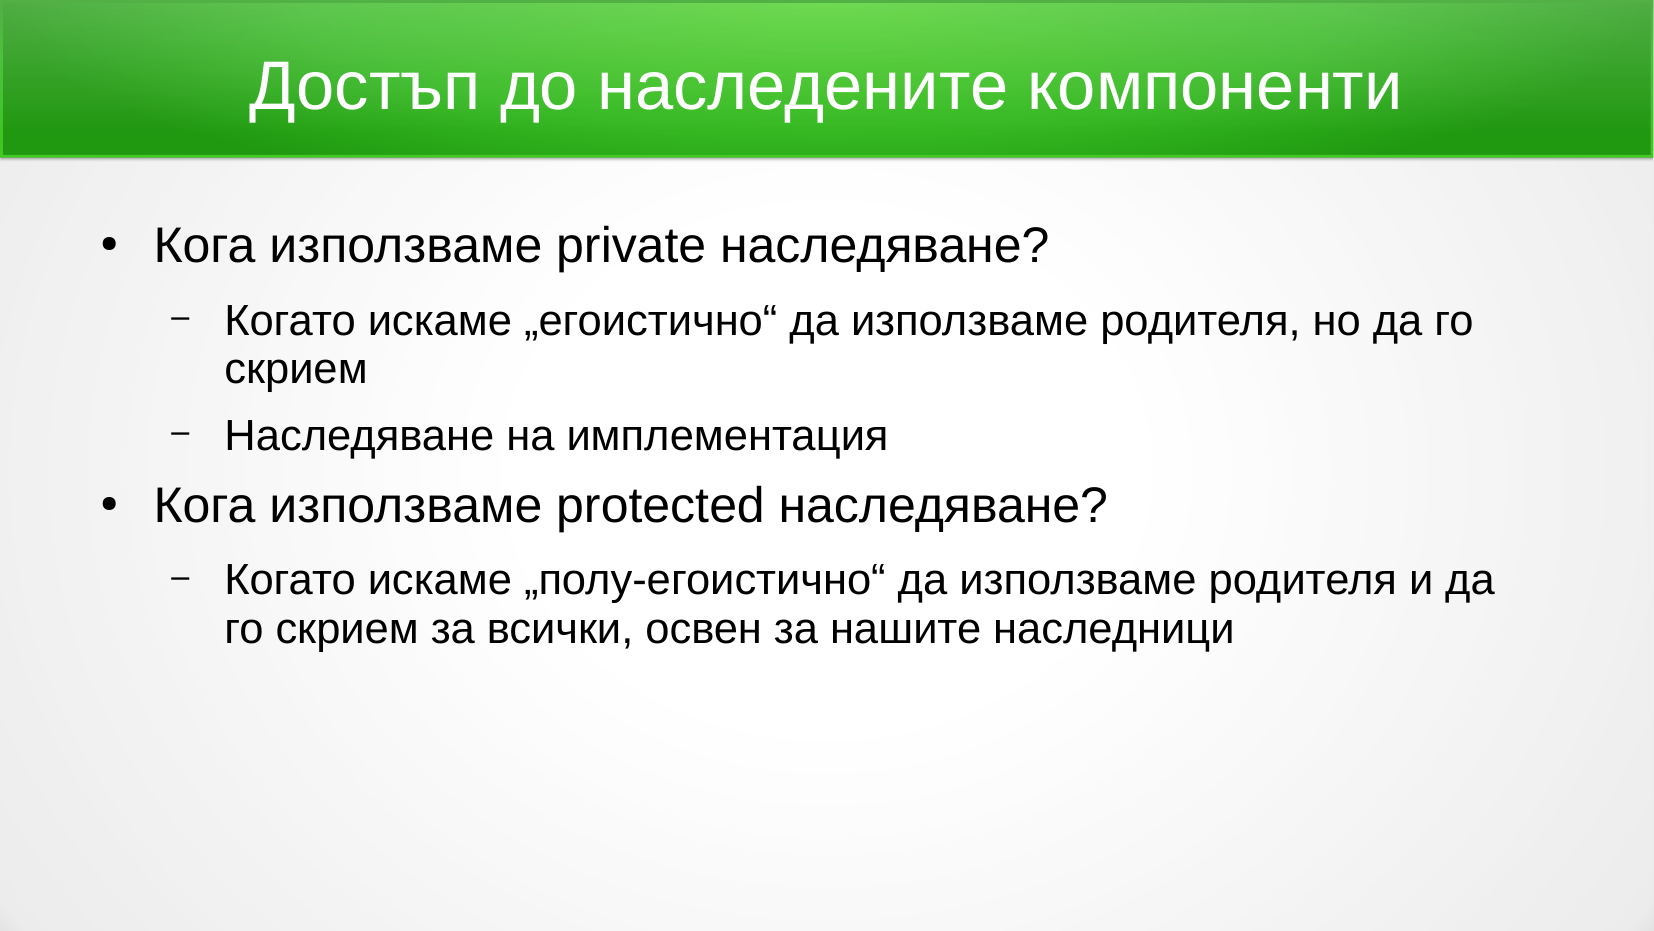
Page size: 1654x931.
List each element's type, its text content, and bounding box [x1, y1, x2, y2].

title Достъп до наследените компоненти [82, 37, 1571, 135]
list Кога използваме private наследяване? Когато искаме „егоистично“ да използваме родителя, но да го скрием Наследяване на имплементация Кога използваме protected наследяване? Когато искаме „полу-егоистично“ да използваме родителя и да го скрием за всички, освен за нашите наследници [82, 217, 1538, 758]
